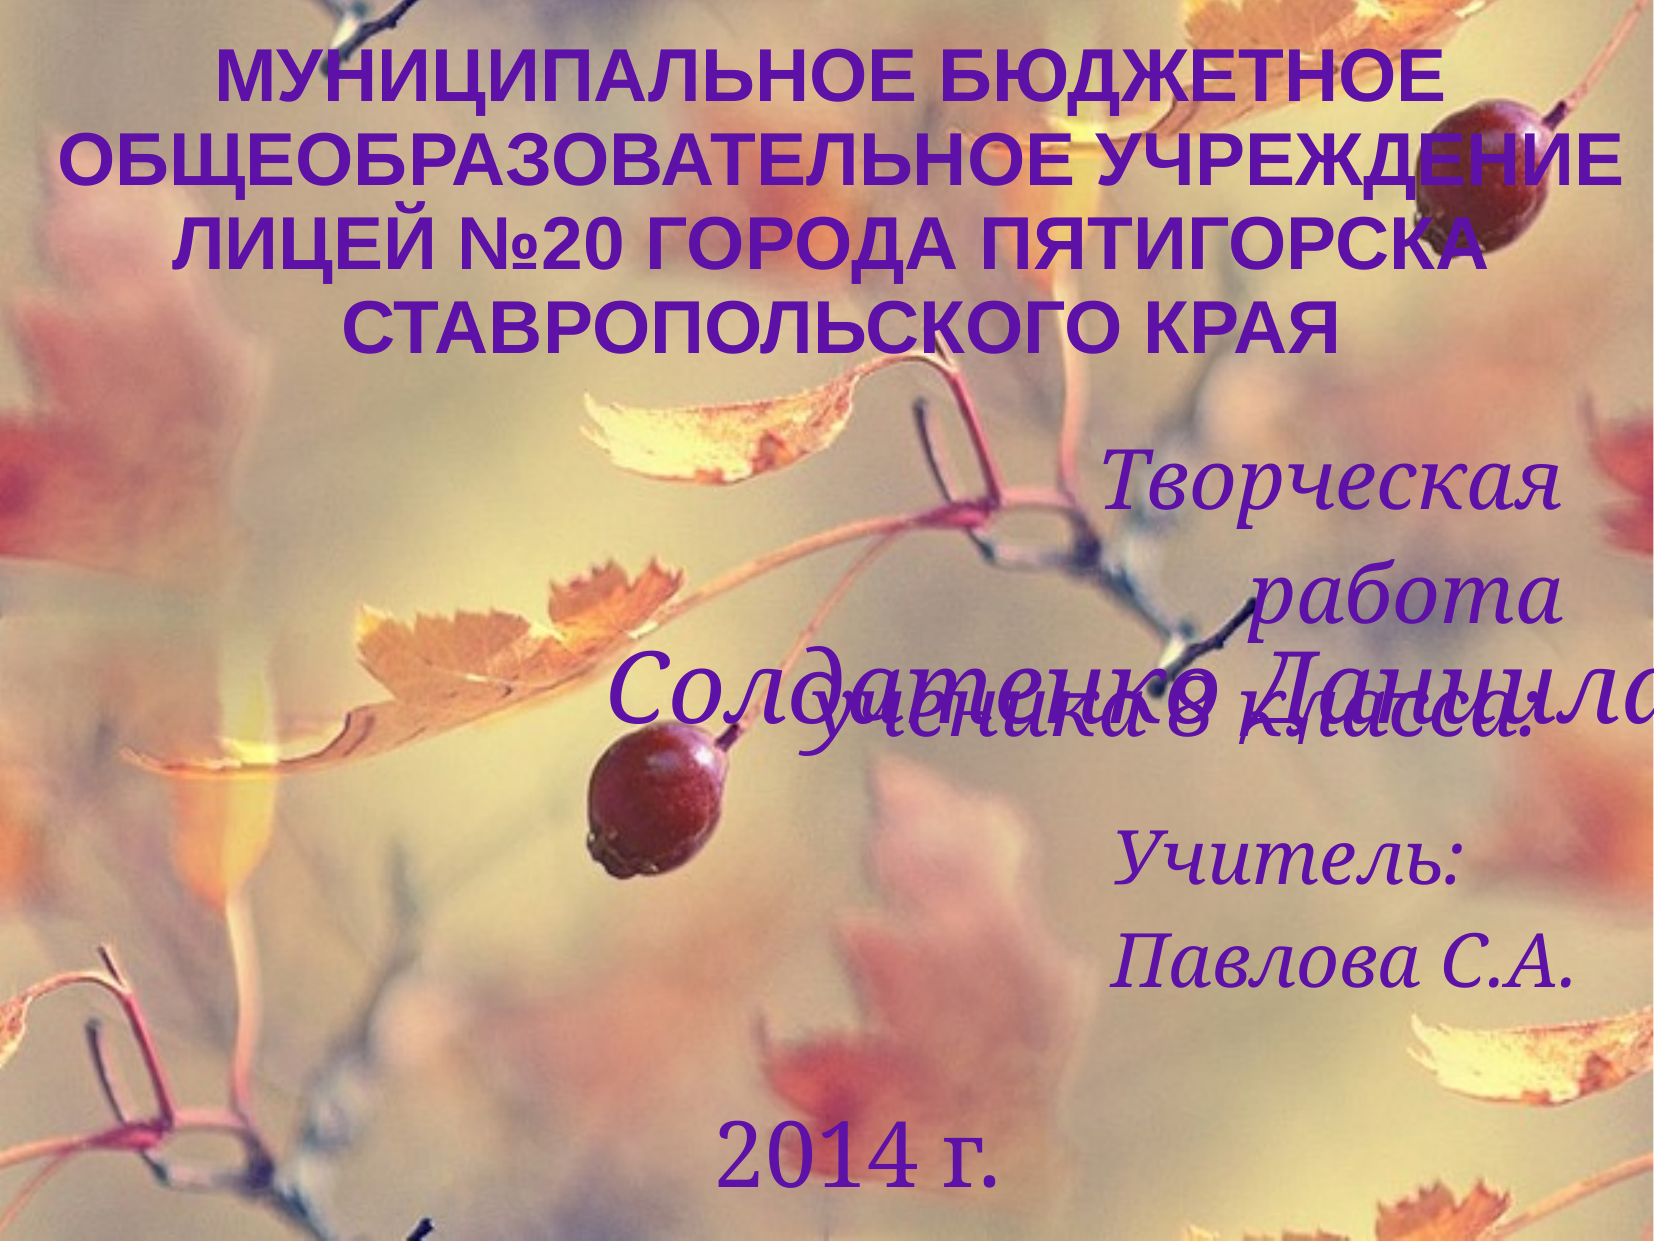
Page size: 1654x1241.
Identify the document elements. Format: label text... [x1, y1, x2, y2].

text_box Учитель: Павлова С.А. [1096, 797, 1591, 990]
picture [0, 0, 1654, 1241]
text_box Творческая работа ученика 8 класса: [797, 413, 1625, 609]
picture [1648, 673, 1654, 715]
text_box МУНИЦИПАЛЬНОЕ БЮДЖЕТНОЕ ОБЩЕОБРАЗОВАТЕЛЬНОЕ УЧРЕЖДЕНИЕ ЛИЦЕЙ №20 ГОРОДА ПЯТИГОРСКА СТАВРОПОЛЬСКОГО КРАЯ [29, 26, 1654, 386]
text_box 2014 г. [699, 1081, 1015, 1201]
text_box Солдатенко Даниила [590, 609, 1648, 739]
